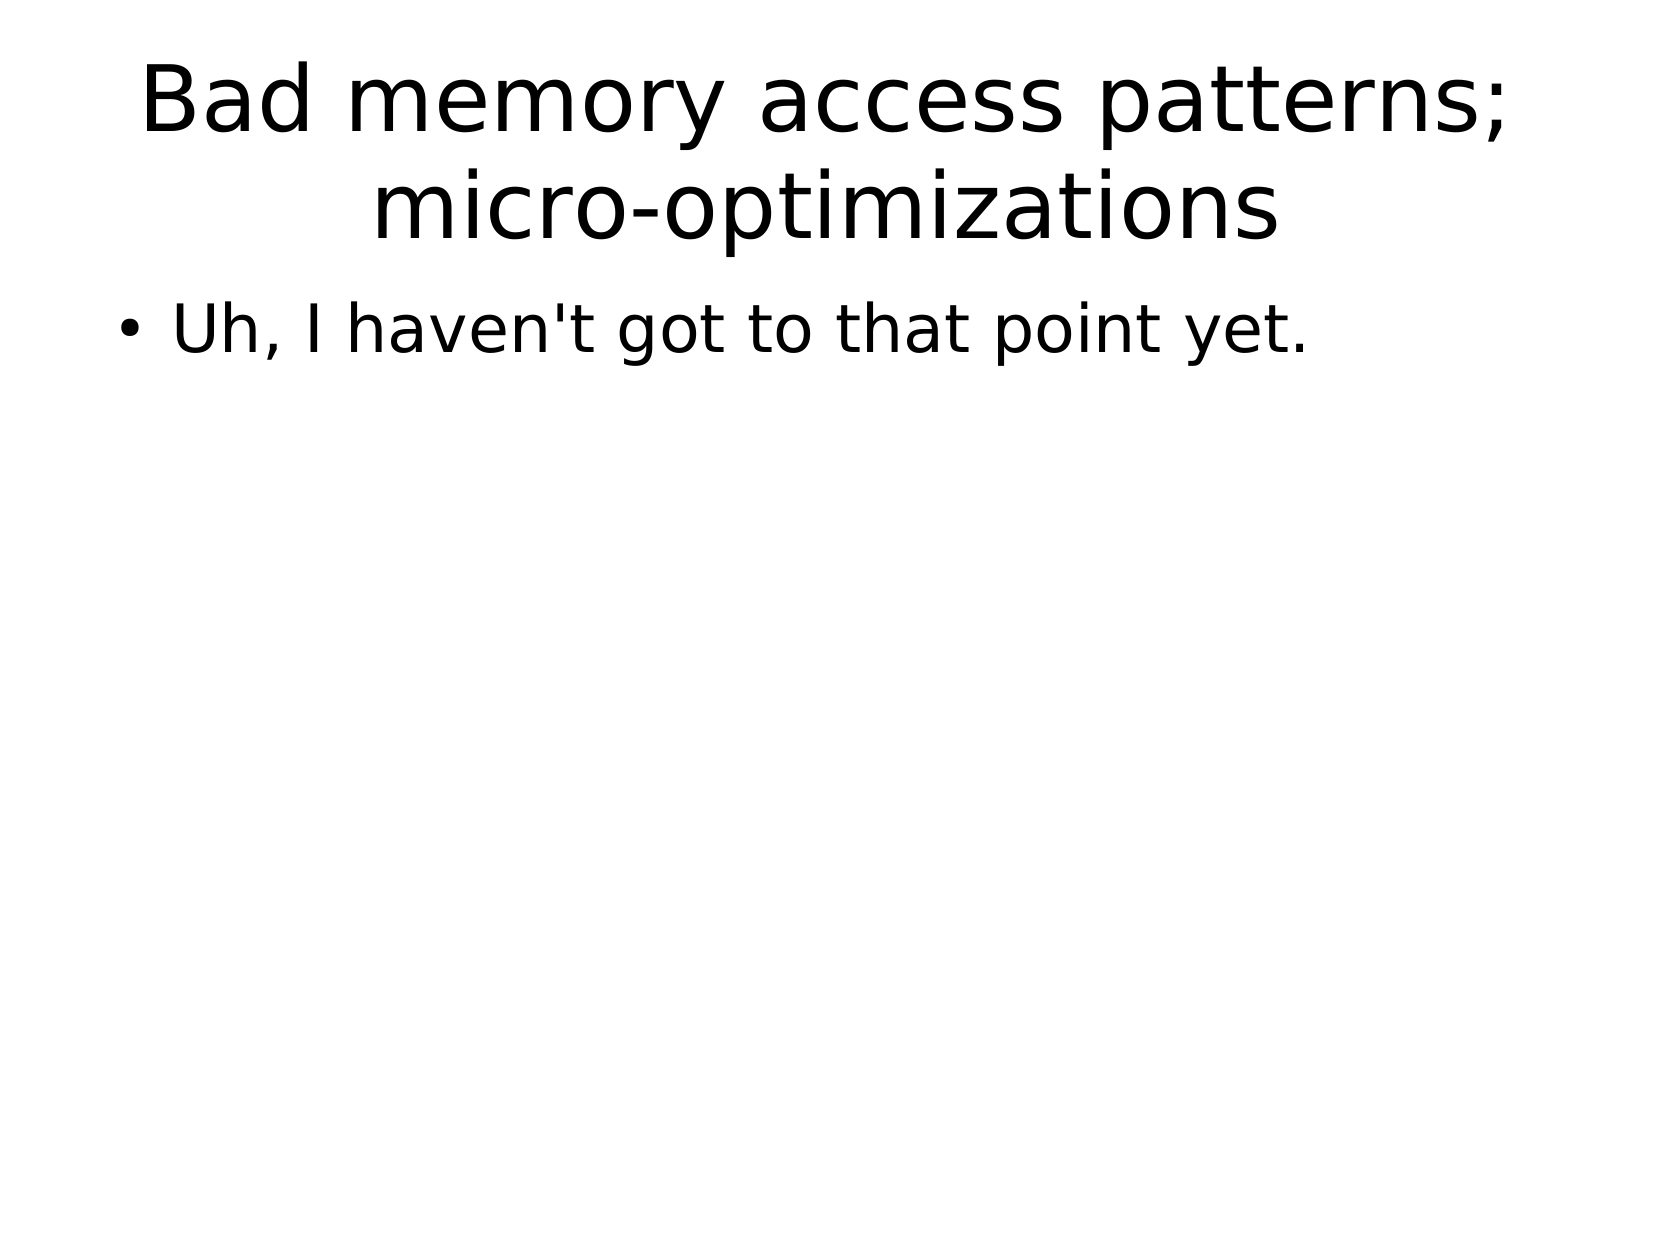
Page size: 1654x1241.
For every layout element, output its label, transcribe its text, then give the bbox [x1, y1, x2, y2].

title Bad memory access patterns; micro-optimizations [82, 45, 1571, 261]
list Uh, I haven't got to that point yet. [82, 290, 1571, 1109]
